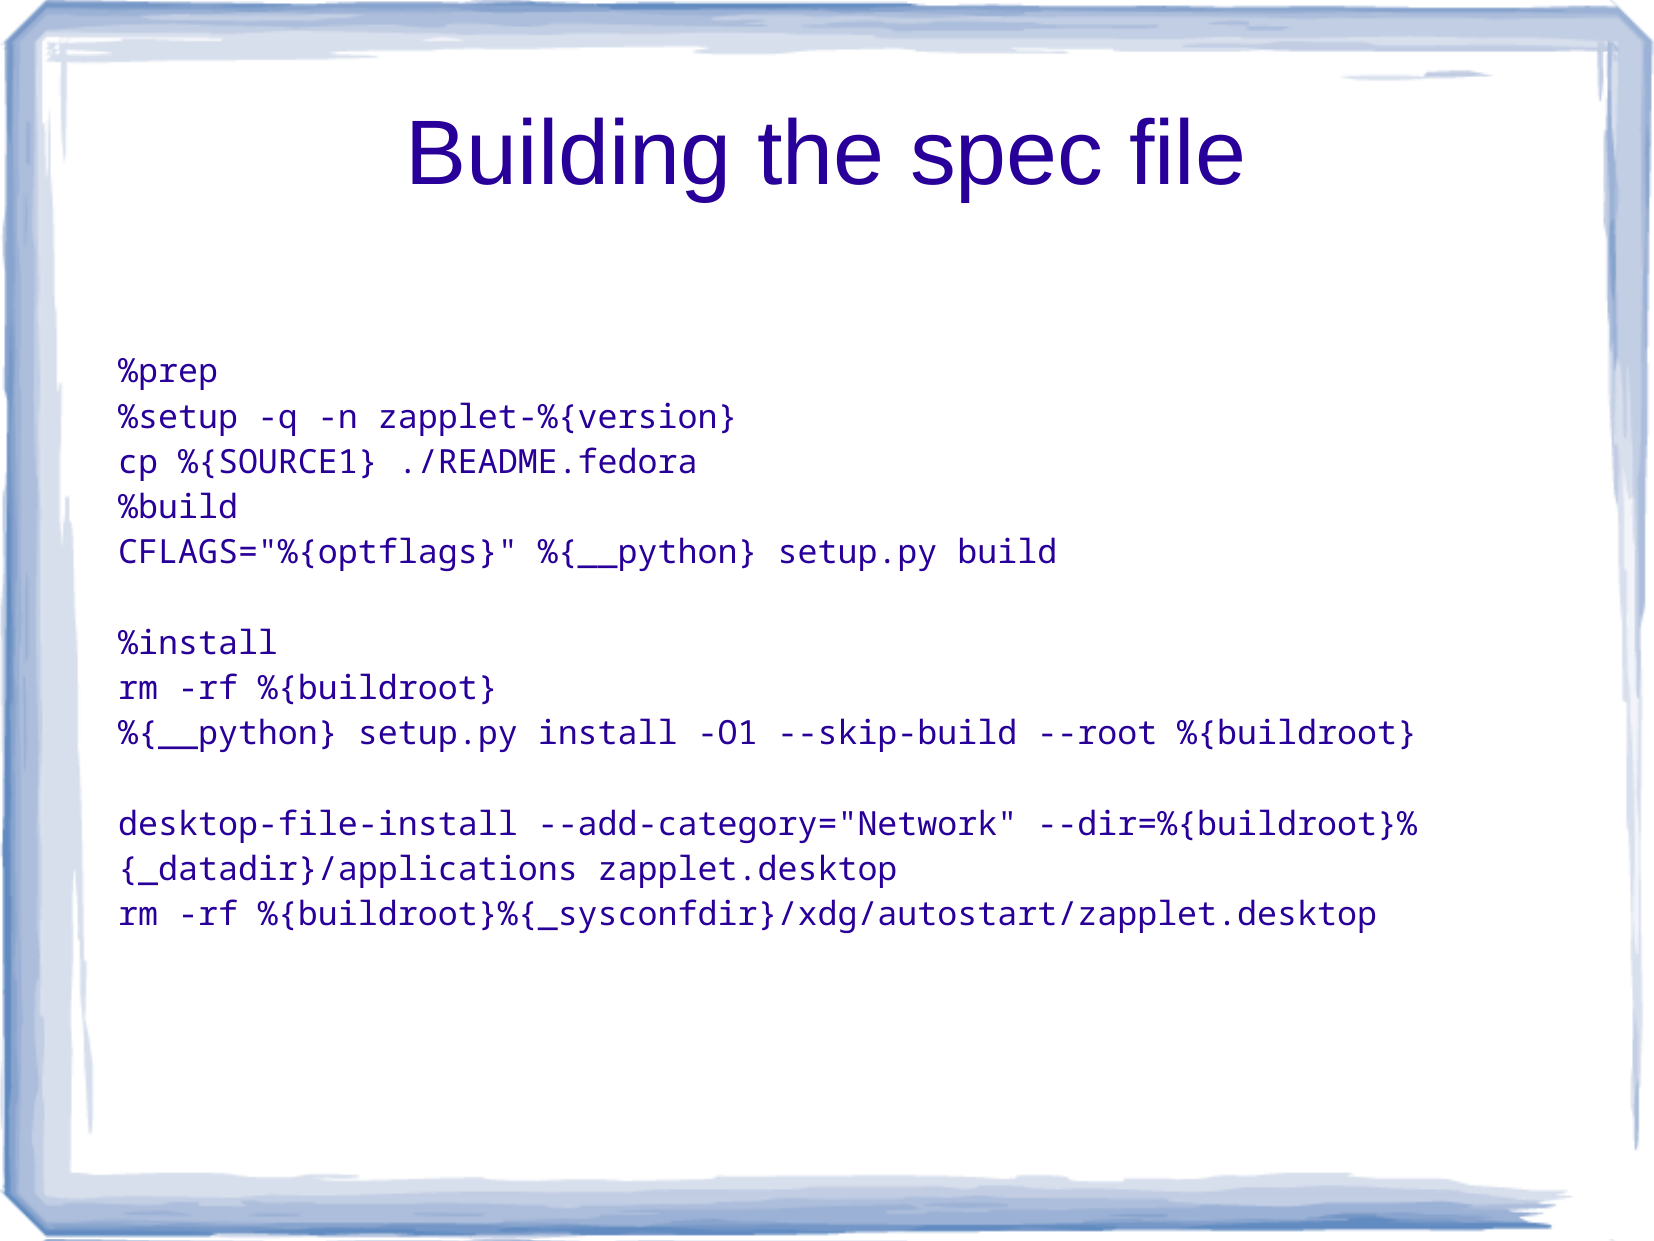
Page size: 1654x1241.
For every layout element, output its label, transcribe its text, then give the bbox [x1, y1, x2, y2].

subtitle %prep %setup -q -n zapplet-%{version} cp %{SOURCE1} ./README.fedora %build CFLAGS="%{optflags}" %{__python} setup.py build %install rm -rf %{buildroot} %{__python} setup.py install -O1 --skip-build --root %{buildroot} desktop-file-install --add-category="Network" --dir=%{buildroot}%{_datadir}/applications zapplet.desktop rm -rf %{buildroot}%{_sysconfdir}/xdg/autostart/zapplet.desktop [118, 331, 1571, 997]
picture [0, 0, 1654, 1241]
title Building the spec file [82, 56, 1571, 250]
